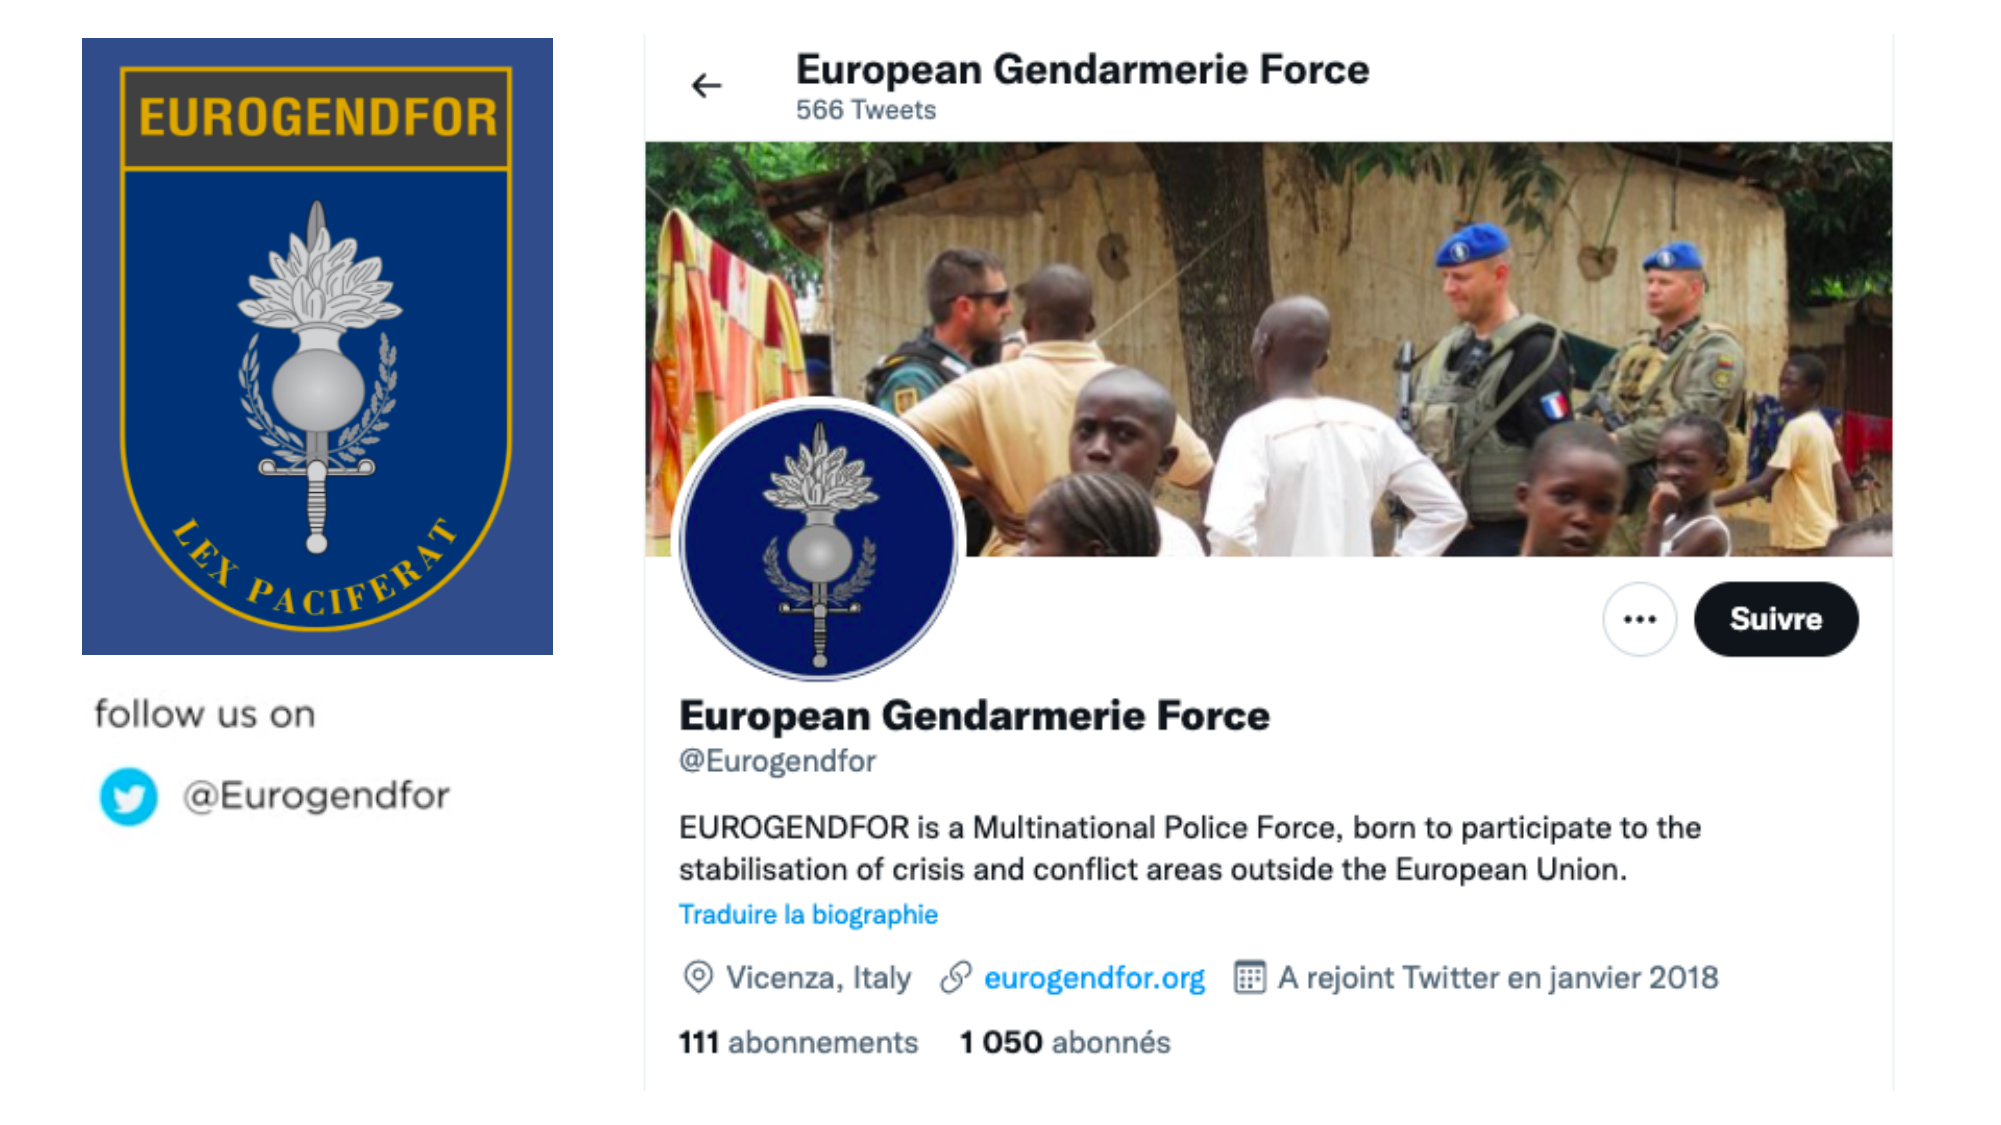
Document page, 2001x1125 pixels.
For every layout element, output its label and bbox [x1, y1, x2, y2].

picture [82, 38, 553, 655]
picture [619, 34, 1918, 1091]
picture [77, 688, 475, 863]
